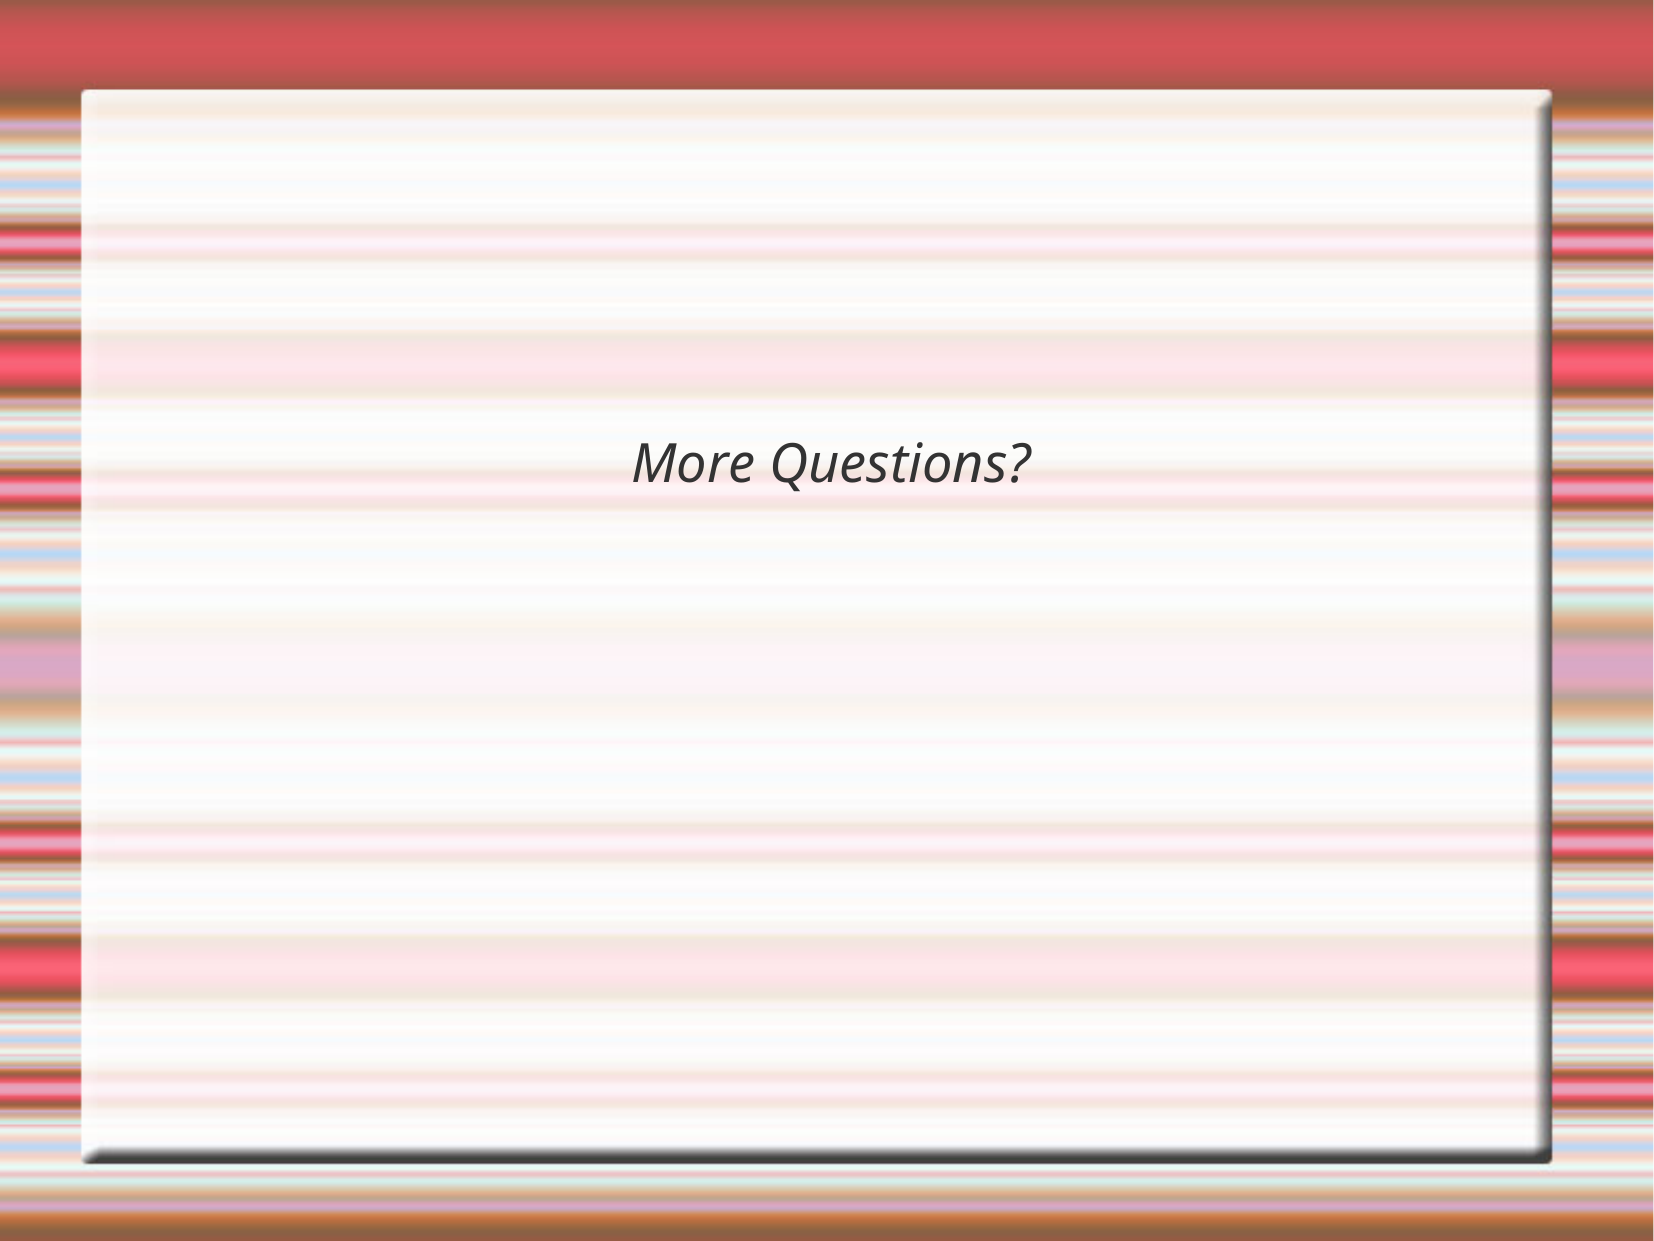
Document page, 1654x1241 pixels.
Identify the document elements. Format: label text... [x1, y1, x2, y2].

picture [0, 0, 1654, 1241]
list More Questions? [134, 350, 1516, 1133]
